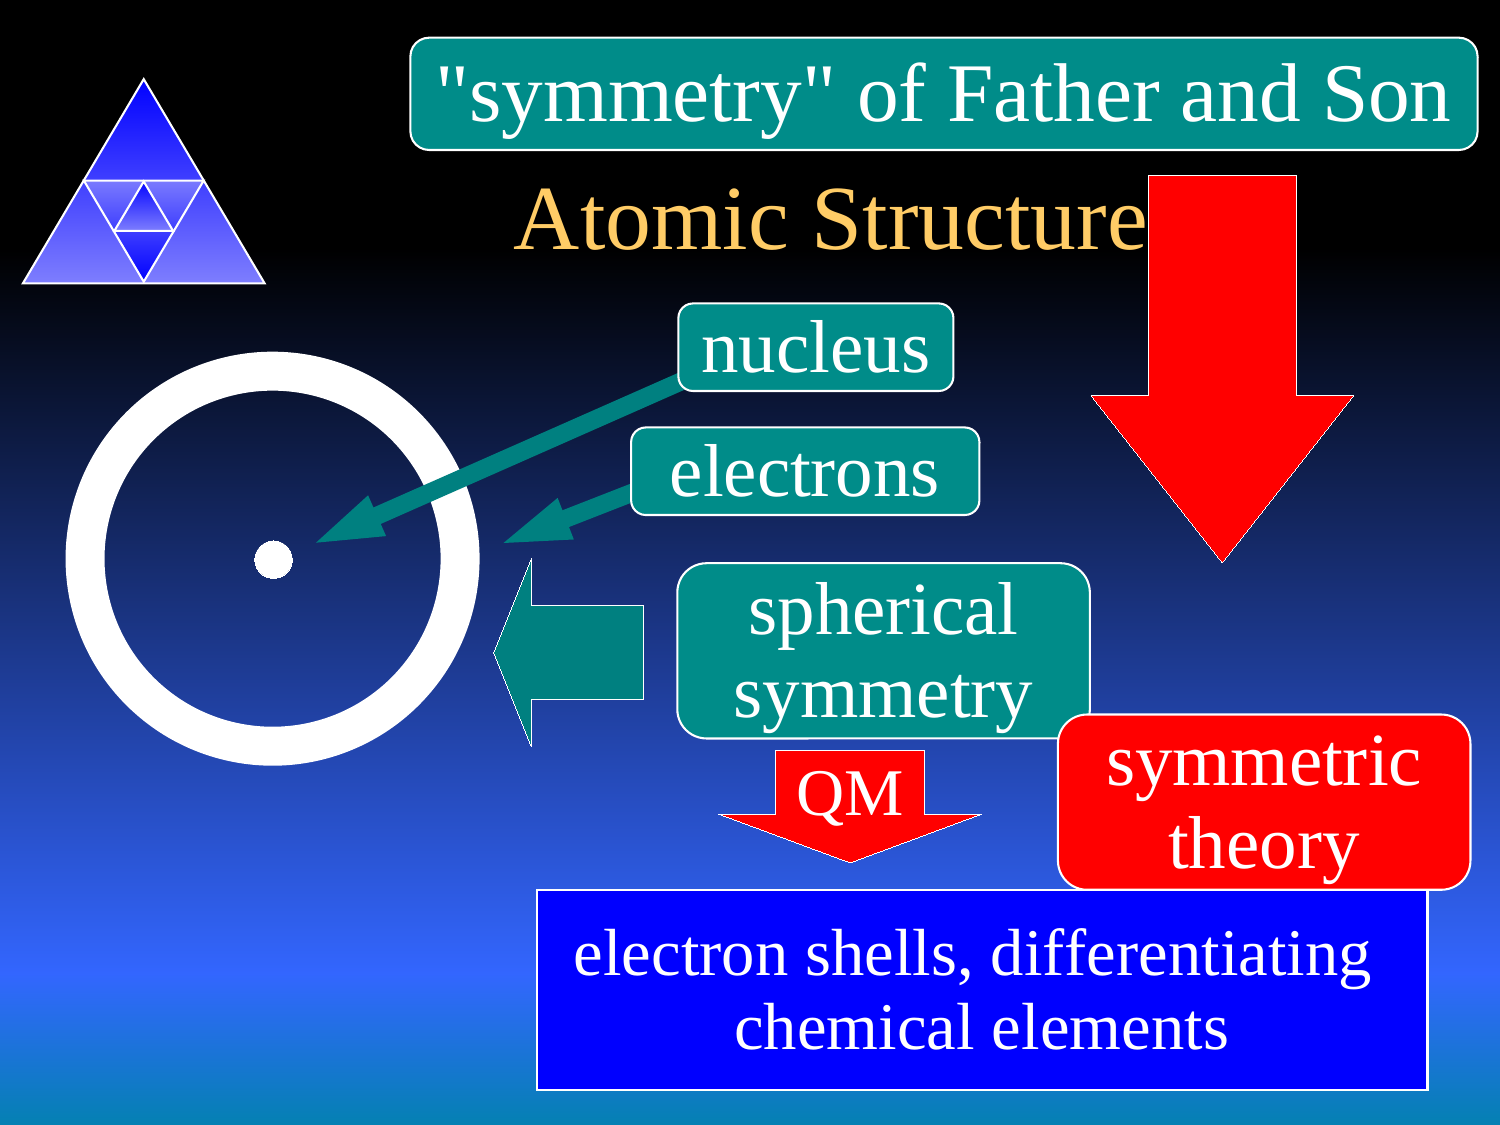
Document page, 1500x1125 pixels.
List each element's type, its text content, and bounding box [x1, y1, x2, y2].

text_box nucleus [678, 303, 954, 392]
text_box electron shells, differentiating chemical elements [536, 890, 1428, 1091]
title Atomic Structure [275, 108, 1388, 329]
text_box [1091, 175, 1354, 563]
text_box electrons [631, 427, 980, 516]
text_box spherical symmetry [677, 563, 1090, 739]
text_box [254, 540, 293, 579]
text_box QM [718, 750, 982, 863]
text_box [493, 558, 644, 747]
text_box "symmetry" of Father and Son [410, 37, 1478, 150]
text_box symmetric theory [1057, 714, 1471, 890]
